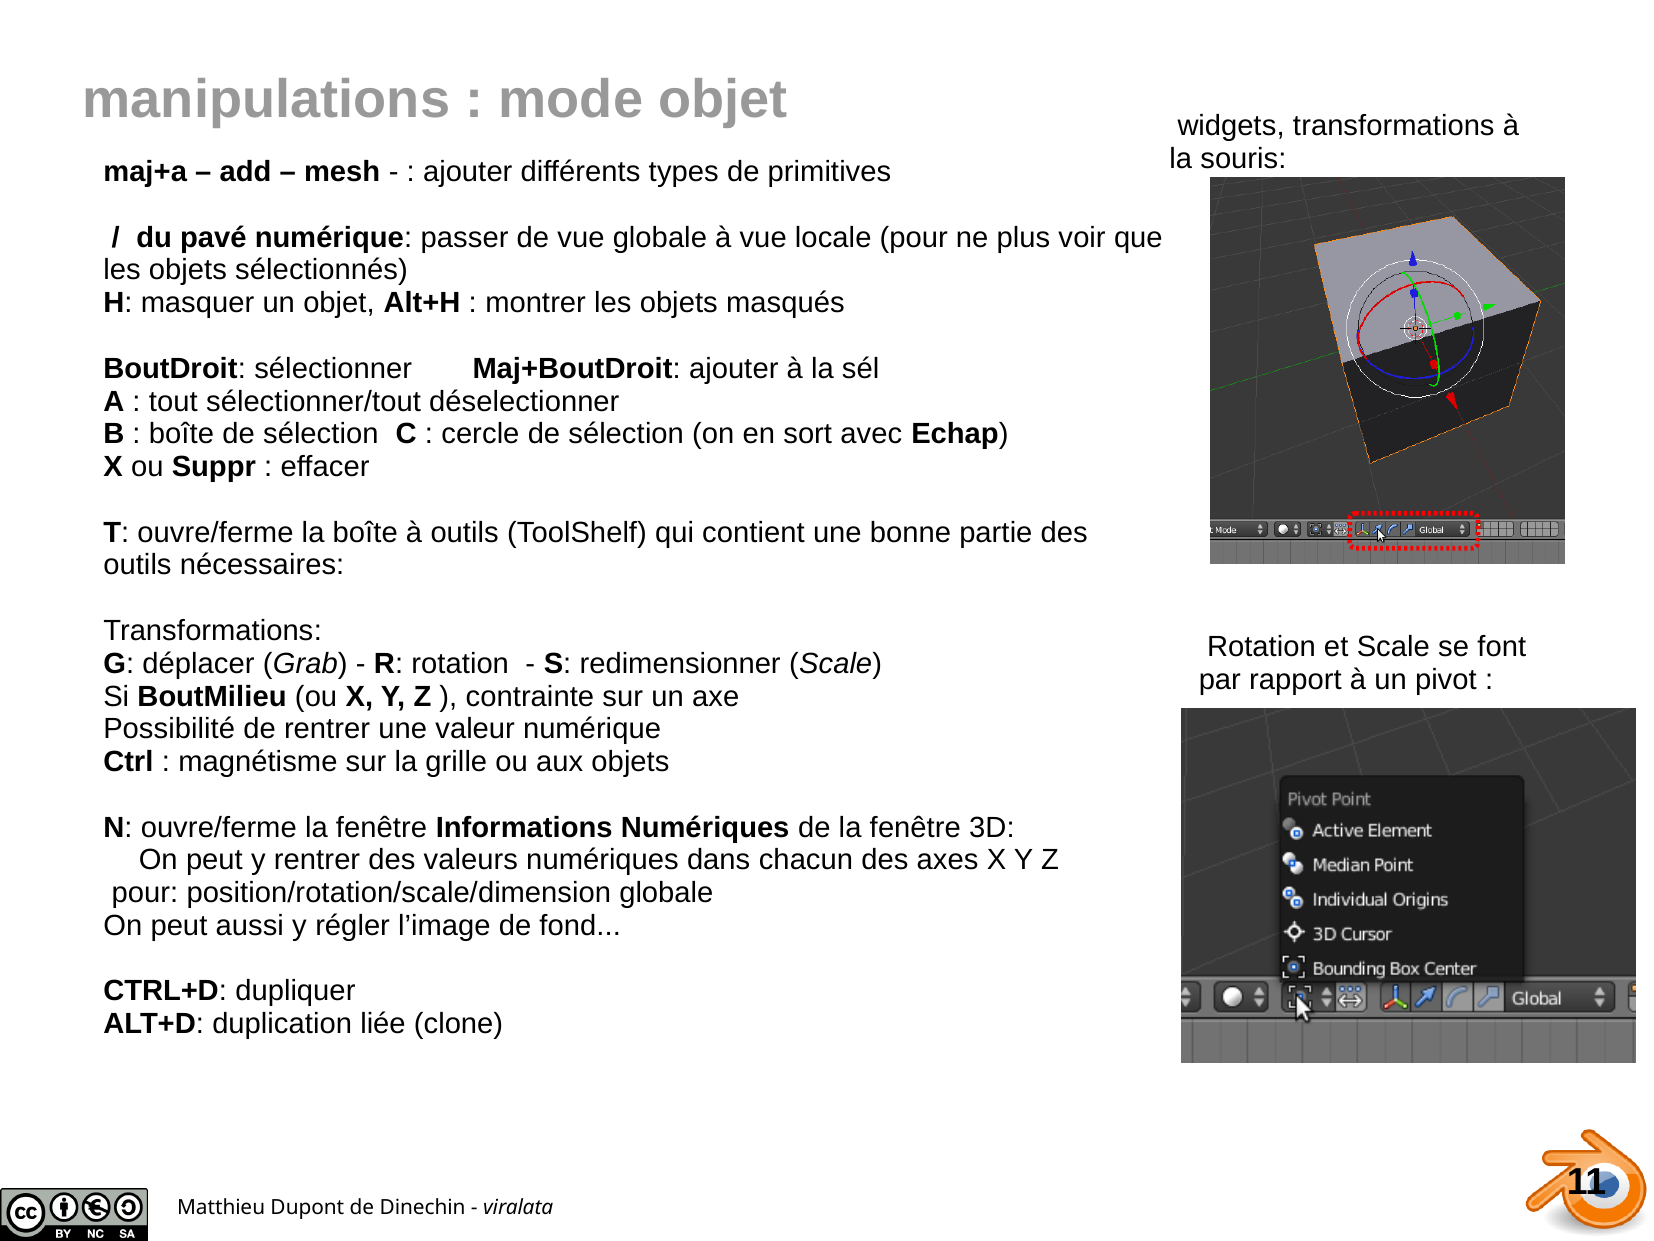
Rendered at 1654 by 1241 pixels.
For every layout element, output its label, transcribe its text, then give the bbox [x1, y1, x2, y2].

text_box widgets, transformations à la souris: [1151, 98, 1565, 193]
picture [1181, 708, 1636, 1063]
picture [1210, 177, 1565, 564]
picture [1520, 1117, 1648, 1241]
text_box Rotation et Scale se font par rapport à un pivot : [1181, 620, 1595, 708]
picture [0, 1188, 148, 1241]
title manipulations : mode objet [82, 49, 1565, 148]
text_box maj+a – add – mesh - : ajouter différents types de primitives / du pavé numérique: passer de vue globale à vue locale (pour ne plus voir que les objets sélectionnés) H: masquer un objet, Alt+H : montrer les objets masqués BoutDroit: sélectionner Maj+BoutDroit: ajouter à la sél A : tout sélectionner/tout déselectionner B : boîte de sélection C : cercle de sélection (on en sort avec Echap) X ou Suppr : effacer T: ouvre/ferme la boîte à outils (ToolShelf) qui contient une bonne partie des outils nécessaires: Transformations: G: déplacer (Grab) - R: rotation - S: redimensionner (Scale) Si BoutMilieu (ou X, Y, Z ), contrainte sur un axe Possibilité de rentrer une valeur numérique Ctrl : magnétisme sur la grille ou aux objets N: ouvre/ferme la fenêtre Informations Numériques de la fenêtre 3D: On peut y rentrer des valeurs numériques dans chacun des axes X Y Z pour: position/rotation/scale/dimension globale On peut aussi y régler l’image de fond... CTRL+D: dupliquer ALT+D: duplication liée (clone) [88, 147, 1182, 1202]
